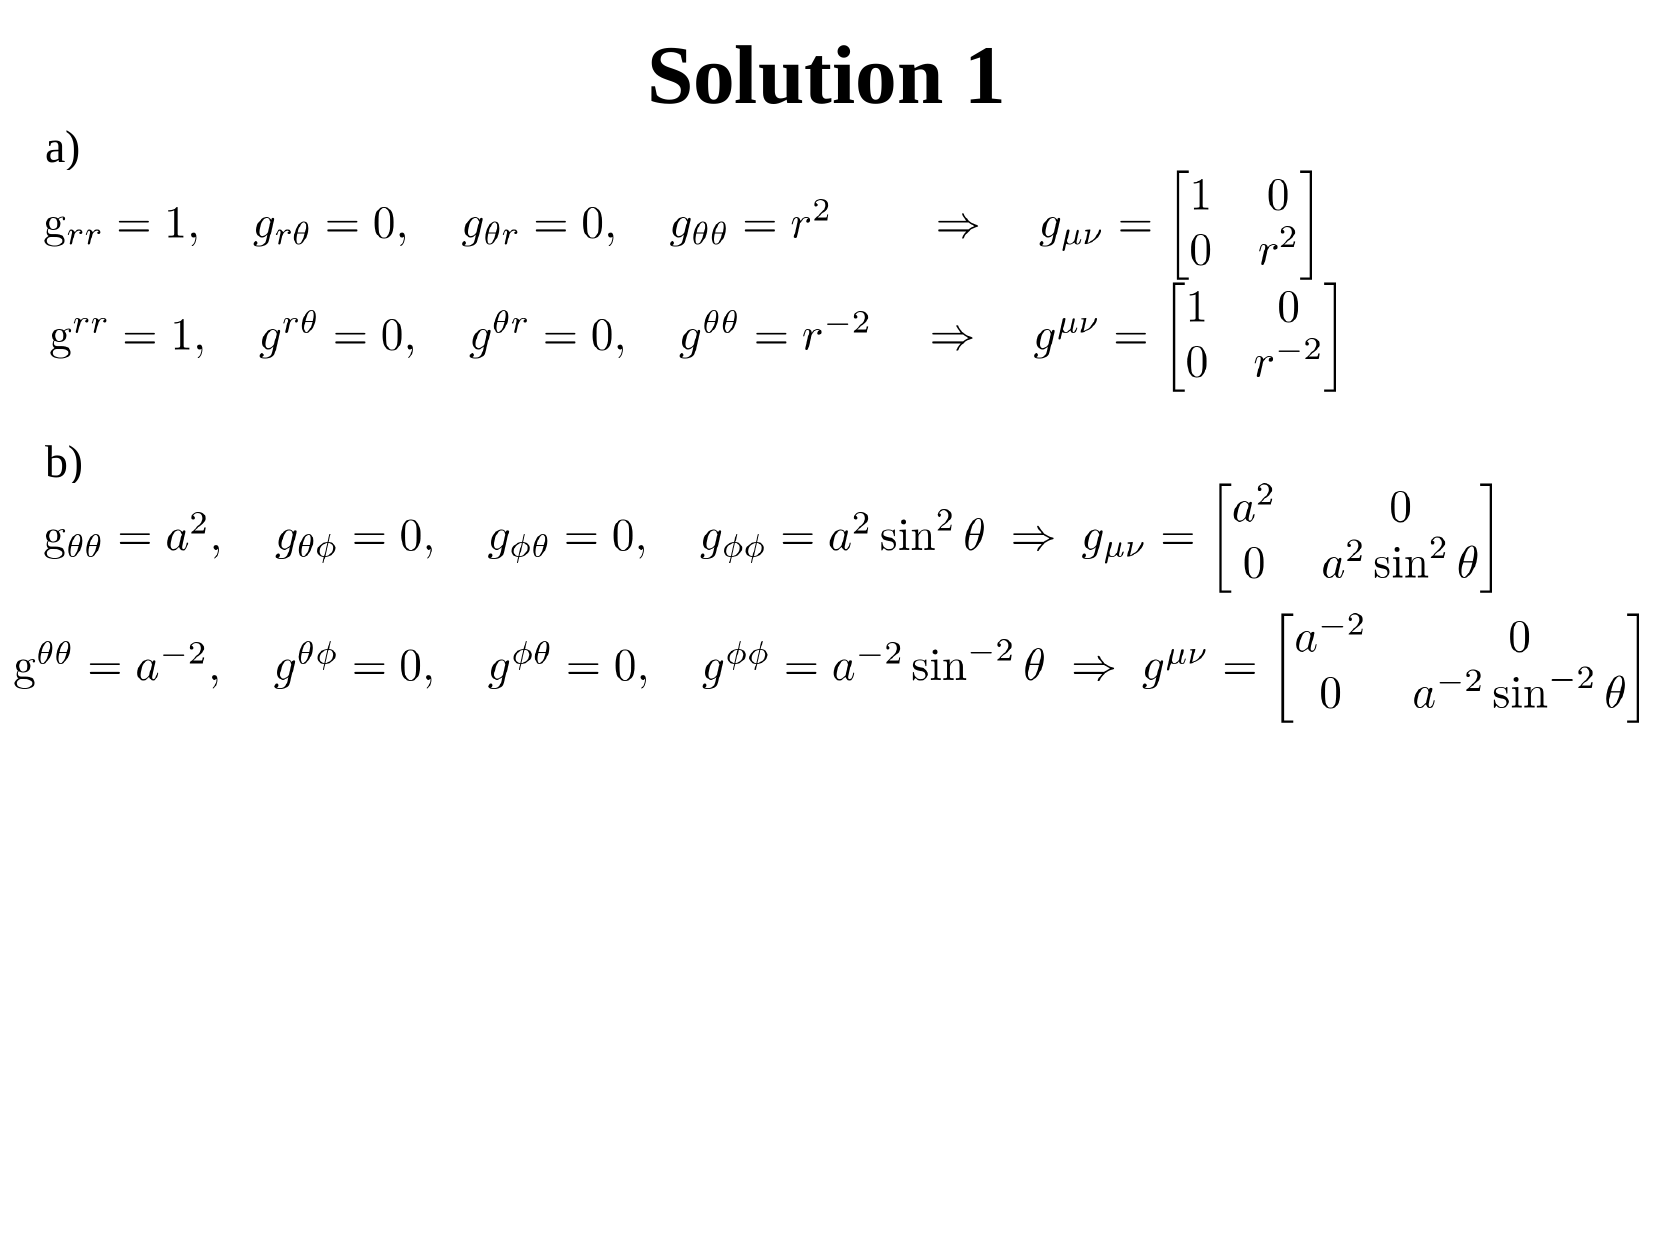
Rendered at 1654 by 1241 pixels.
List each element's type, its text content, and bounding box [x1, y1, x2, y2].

picture [14, 613, 1639, 723]
title Solution 1 [82, 25, 1571, 115]
list [45, 116, 1606, 487]
picture [44, 170, 1312, 280]
picture [50, 282, 1336, 392]
picture [44, 483, 1492, 593]
